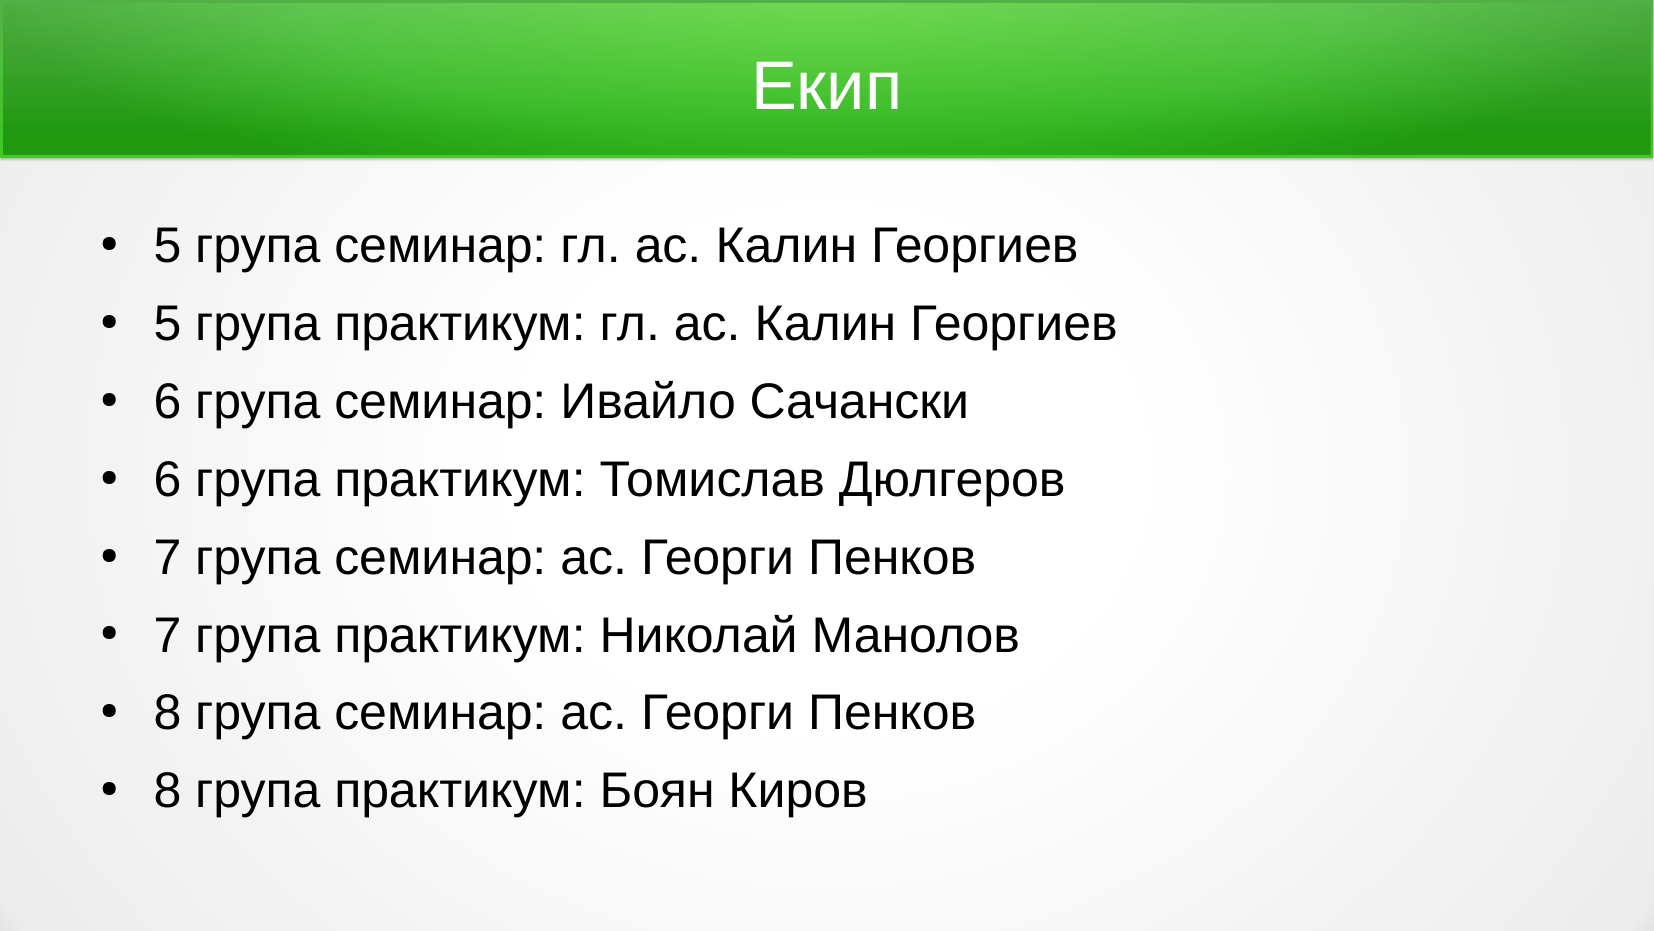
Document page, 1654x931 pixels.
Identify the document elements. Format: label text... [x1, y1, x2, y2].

title Екип [82, 37, 1571, 135]
list 5 група семинар: гл. ас. Калин Георгиев 5 група практикум: гл. ас. Калин Георгиев 6 група семинар: Ивайло Сачански 6 група практикум: Томислав Дюлгеров 7 група семинар: ас. Георги Пенков 7 група практикум: Николай Манолов 8 група семинар: ас. Георги Пенков 8 група практикум: Боян Киров [82, 217, 1538, 863]
